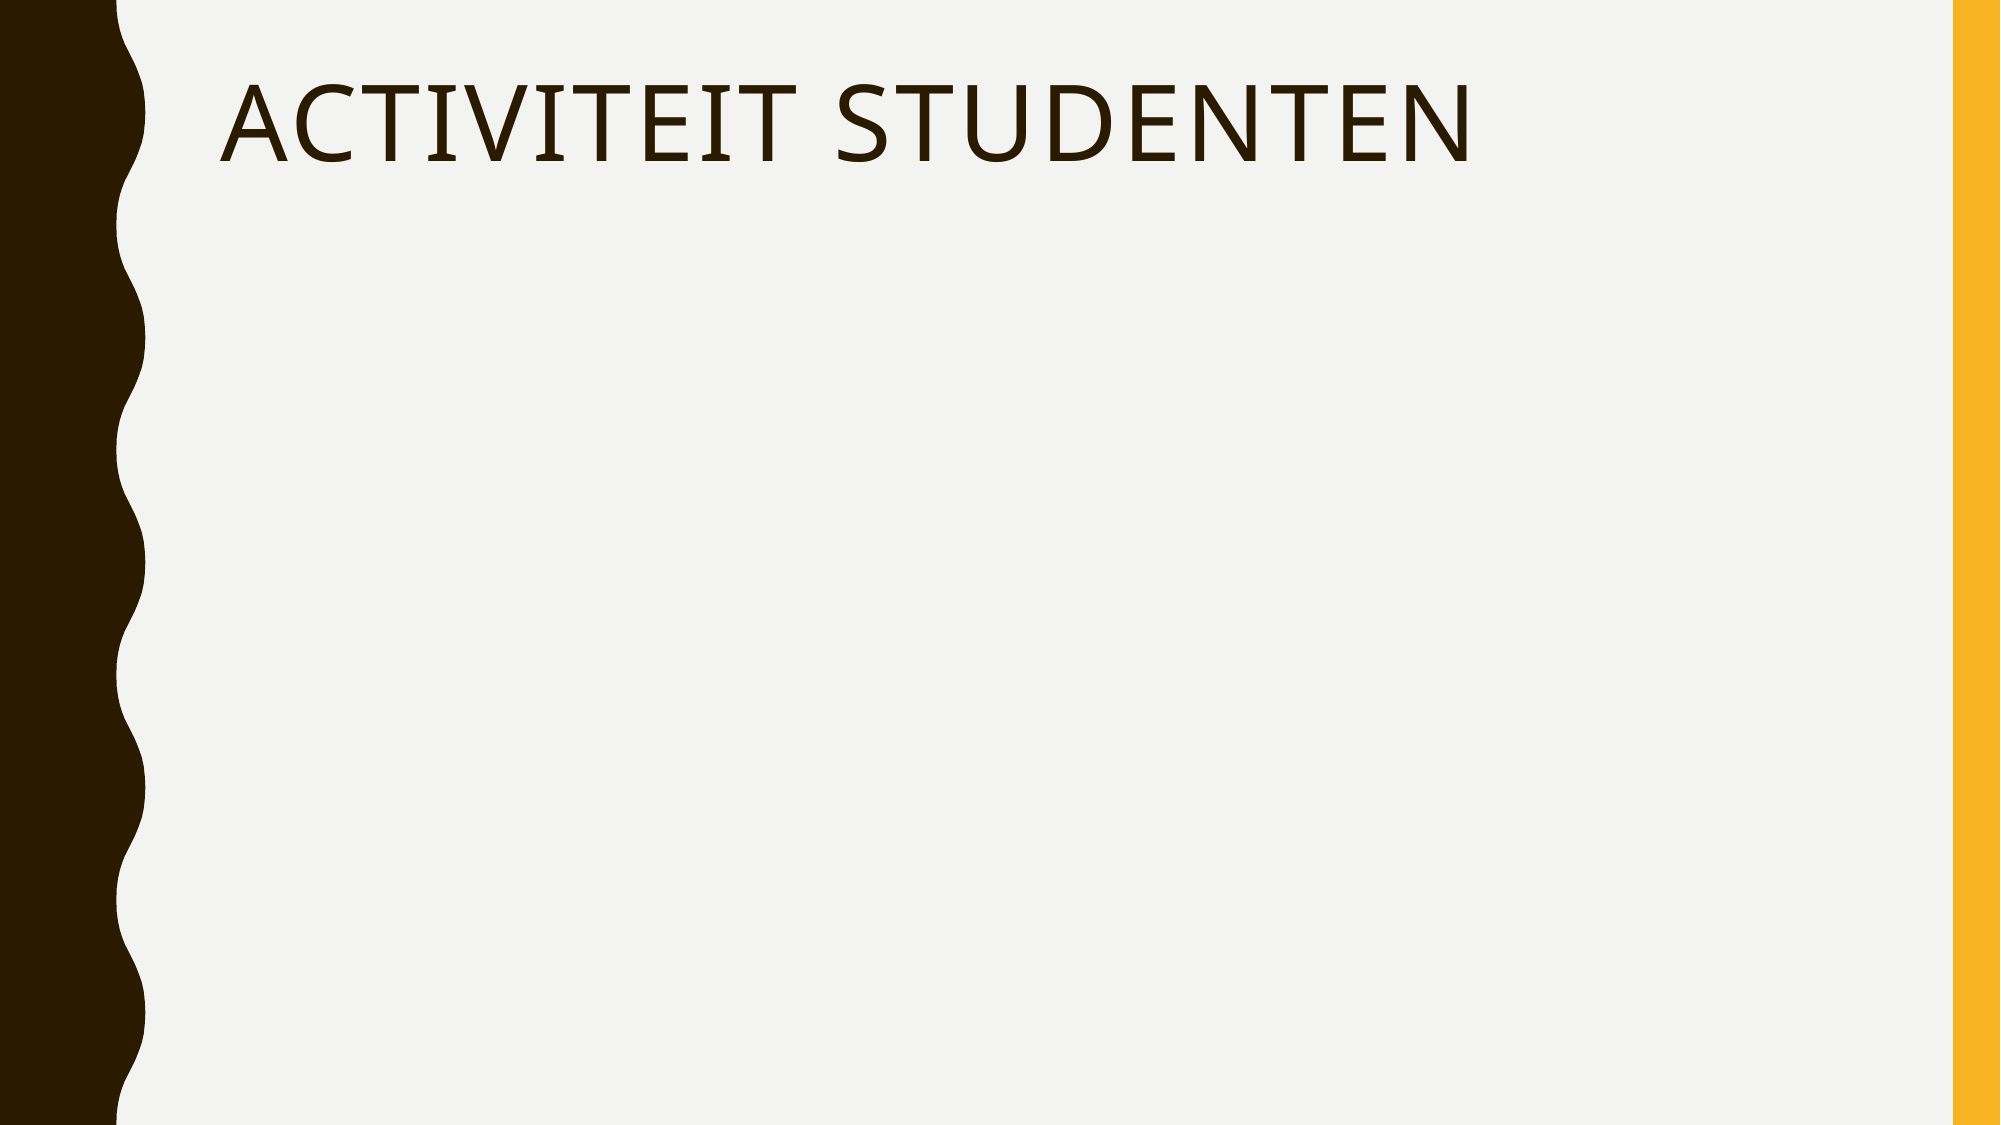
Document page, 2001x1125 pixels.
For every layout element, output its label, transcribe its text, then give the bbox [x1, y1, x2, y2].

title Activiteit Studenten [205, 62, 1876, 308]
